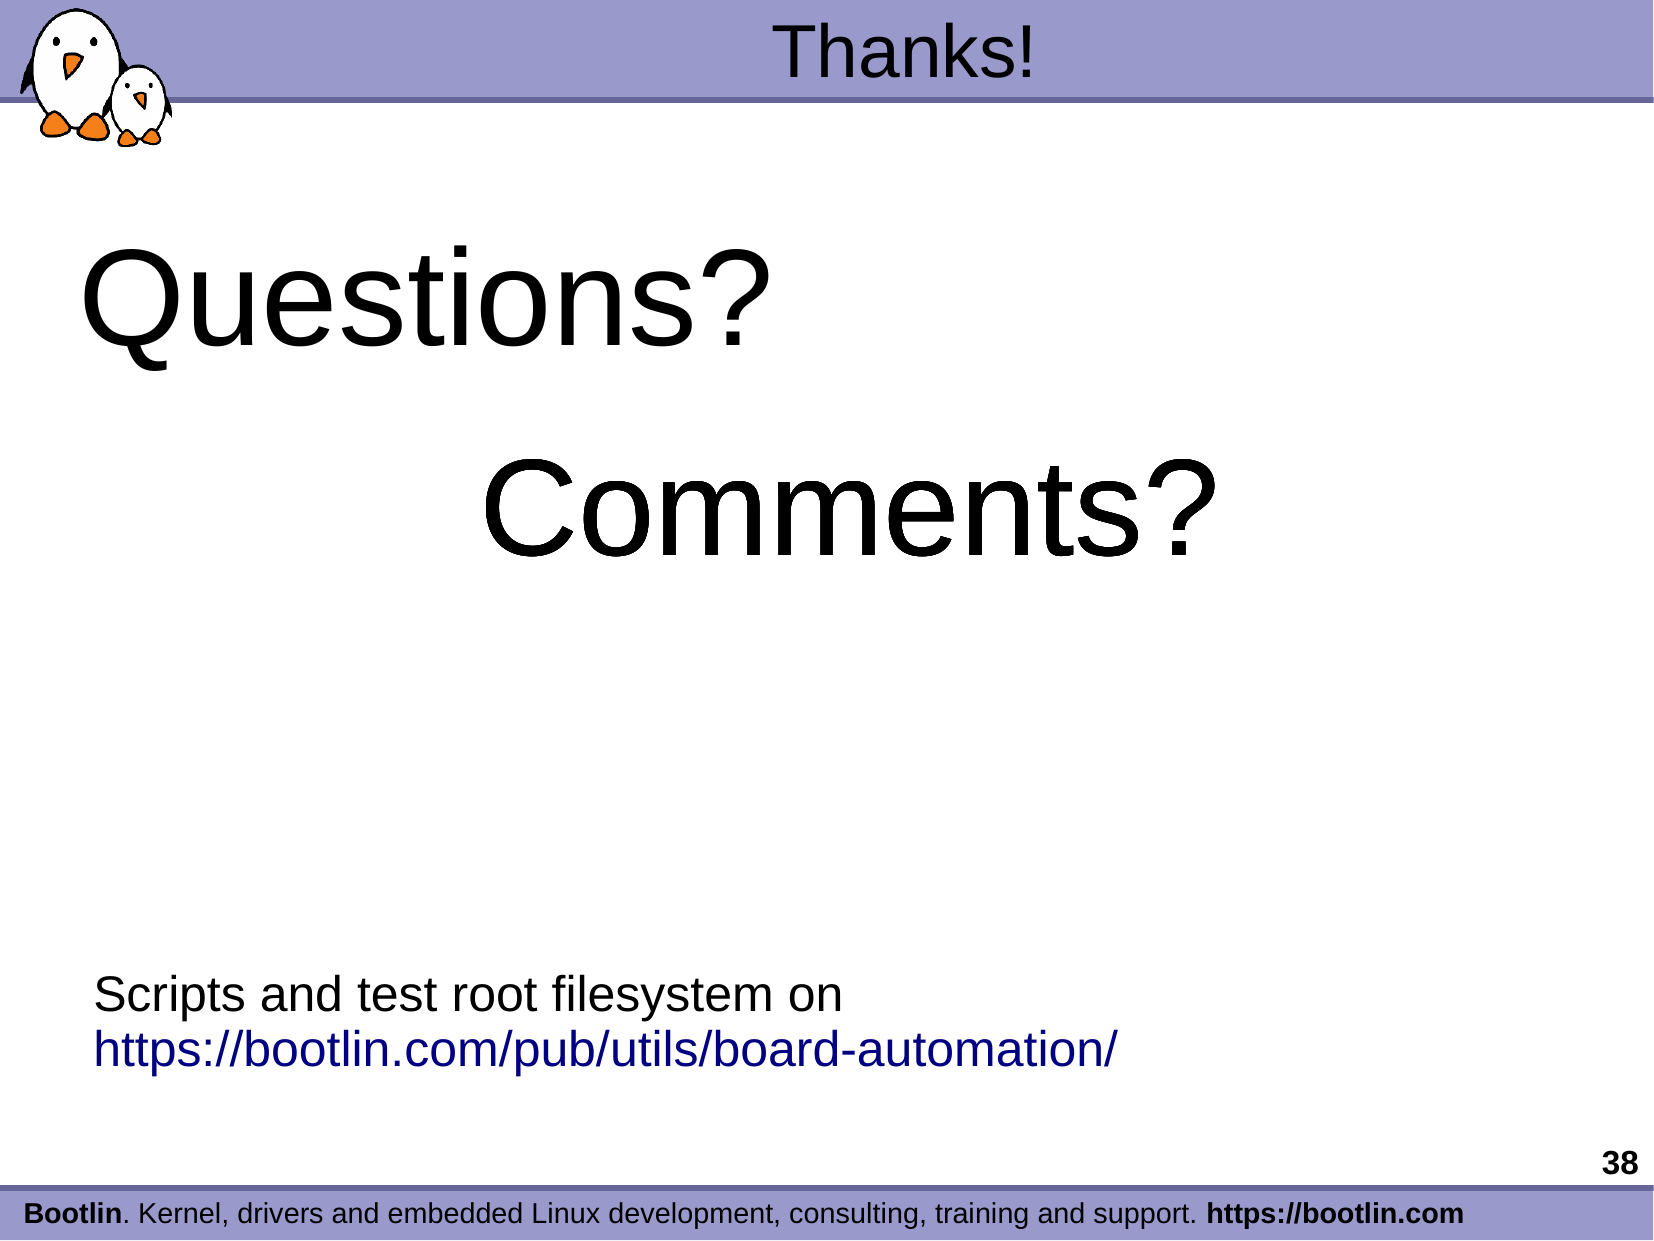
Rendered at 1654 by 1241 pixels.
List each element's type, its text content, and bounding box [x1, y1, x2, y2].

picture [20, 8, 172, 147]
list Scripts and test root filesystem on https://bootlin.com/pub/utils/board-automation/ [93, 965, 1492, 1099]
title Thanks! [178, 5, 1631, 97]
list Questions? [78, 221, 1602, 392]
list Comments? [479, 431, 1258, 602]
